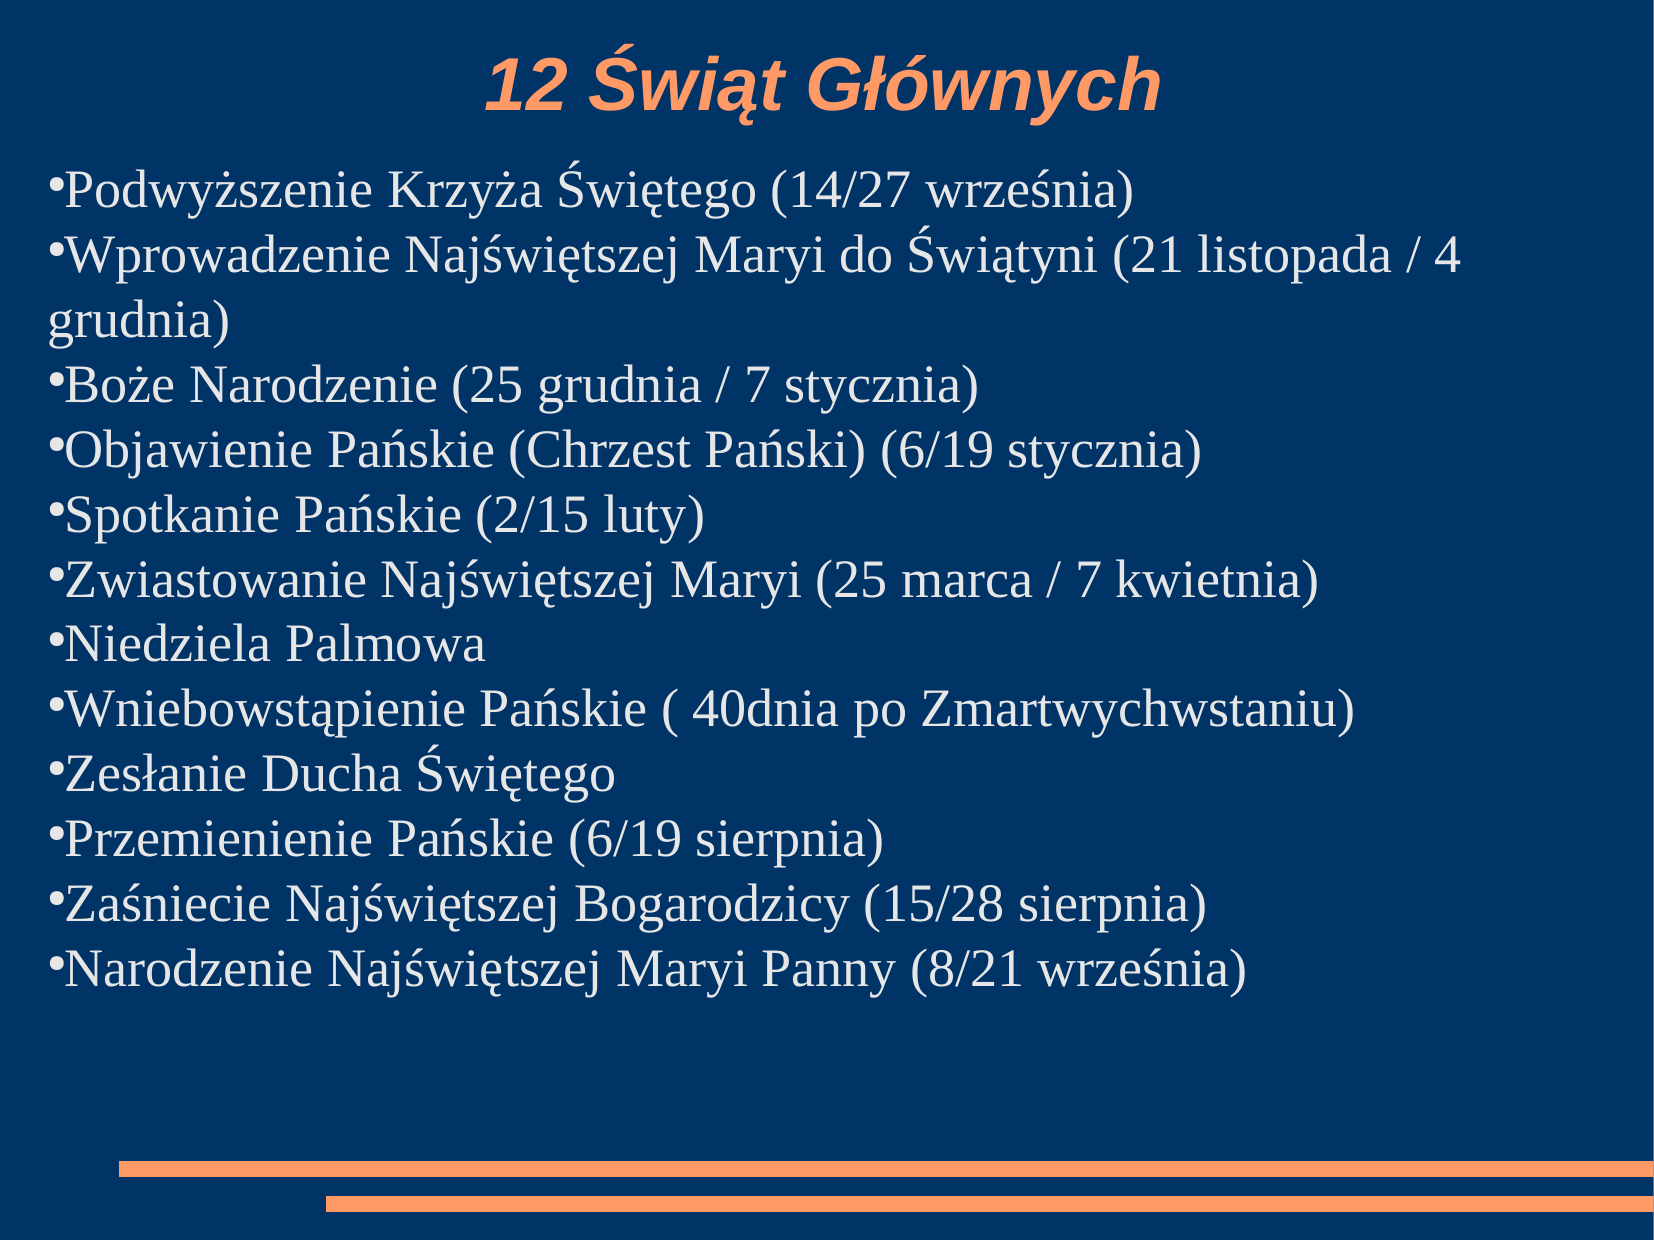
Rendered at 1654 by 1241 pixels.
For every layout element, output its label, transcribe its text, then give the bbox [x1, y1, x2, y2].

title 12 Świąt Głównych [118, 0, 1531, 153]
list Podwyższenie Krzyża Świętego (14/27 września) Wprowadzenie Najświętszej Maryi do Świątyni (21 listopada / 4 grudnia) Boże Narodzenie (25 grudnia / 7 stycznia) Objawienie Pańskie (Chrzest Pański) (6/19 stycznia) Spotkanie Pańskie (2/15 luty) Zwiastowanie Najświętszej Maryi (25 marca / 7 kwietnia) Niedziela Palmowa Wniebowstąpienie Pańskie ( 40dnia po Zmartwychwstaniu) Zesłanie Ducha Świętego Przemienienie Pańskie (6/19 sierpnia) Zaśniecie Najświętszej Bogarodzicy (15/28 sierpnia) Narodzenie Najświętszej Maryi Panny (8/21 września) [47, 153, 1595, 1006]
